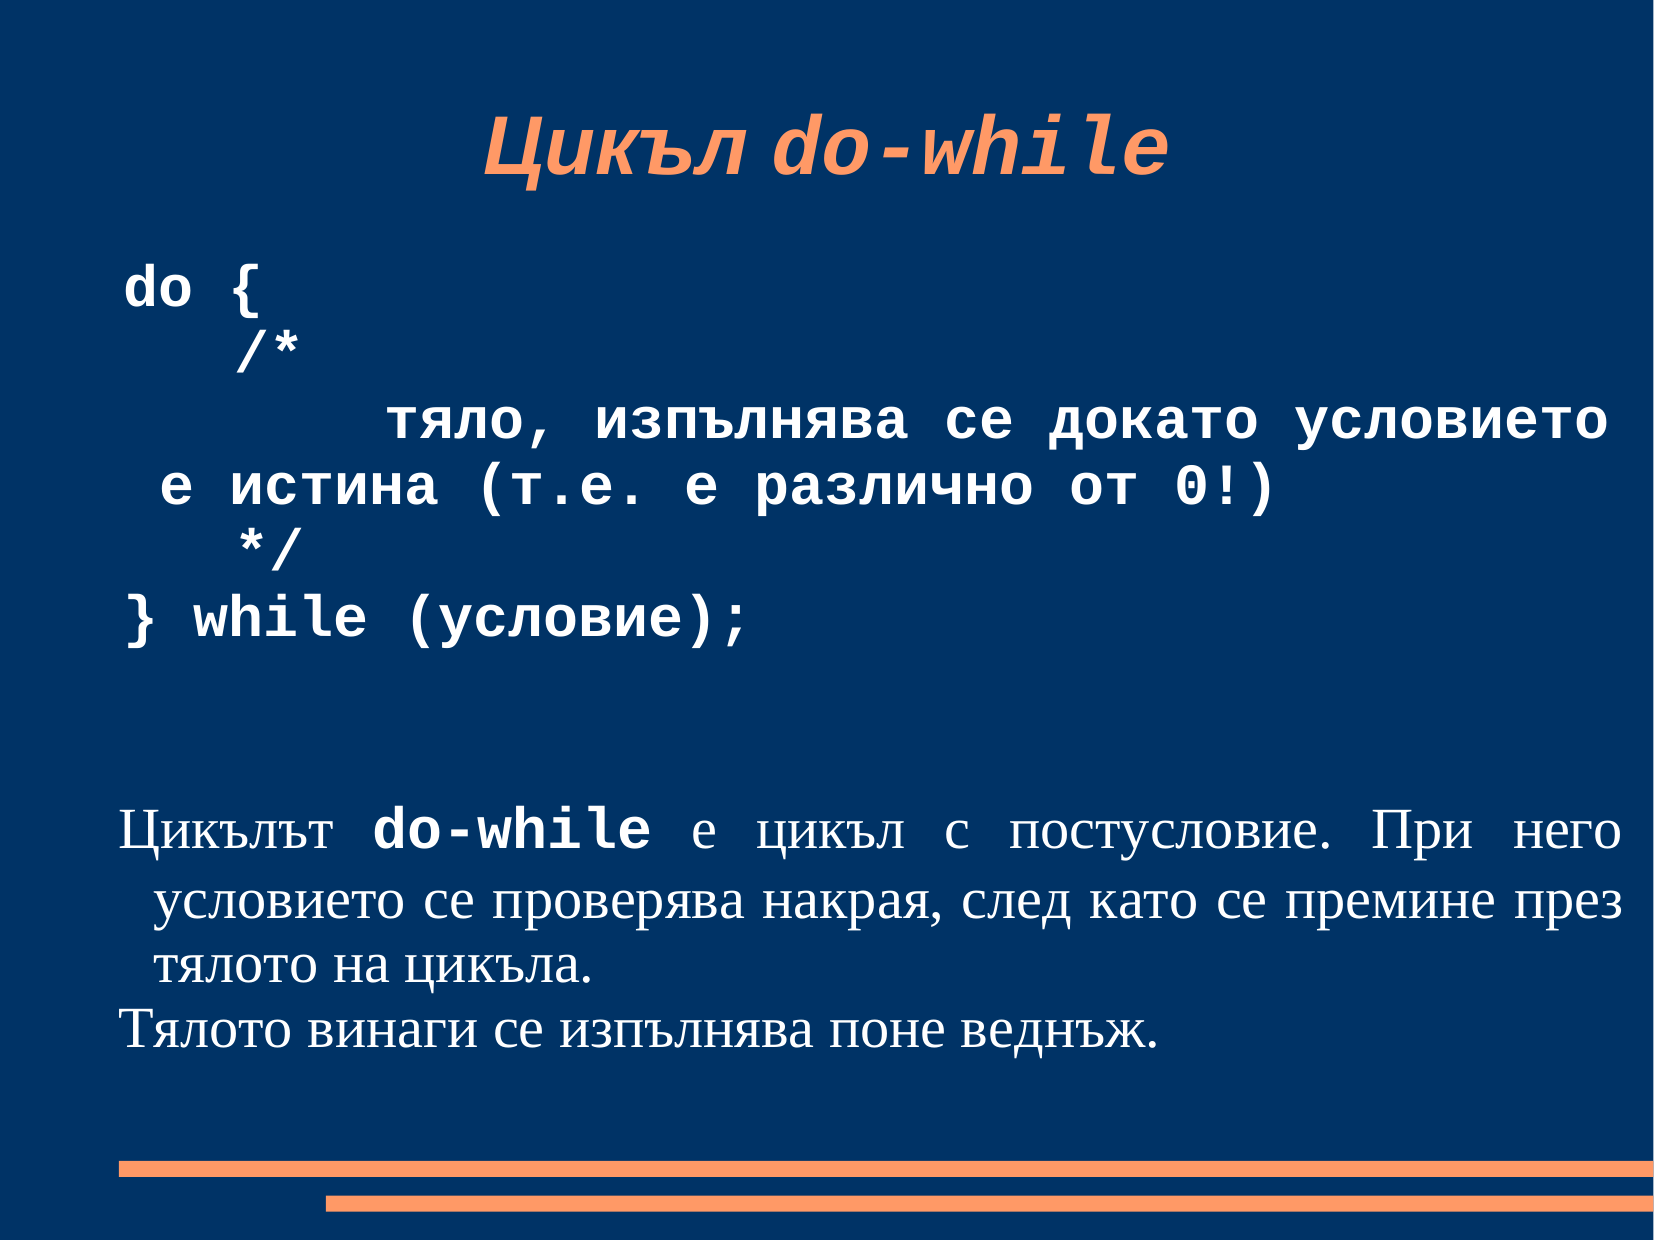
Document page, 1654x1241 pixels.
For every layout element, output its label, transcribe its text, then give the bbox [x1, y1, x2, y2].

title Цикъл do-while [121, 46, 1534, 254]
subtitle do { /* тяло, изпълнява се докато условието е истина (т.е. е различно от 0!) */ } while (условие); [88, 256, 1625, 722]
text_box Цикълът do-while е цикъл с постусловие. При него условието се проверява накрая, след като се премине през тялото на цикъла. Тялото винаги се изпълнява поне веднъж. [118, 795, 1625, 1062]
